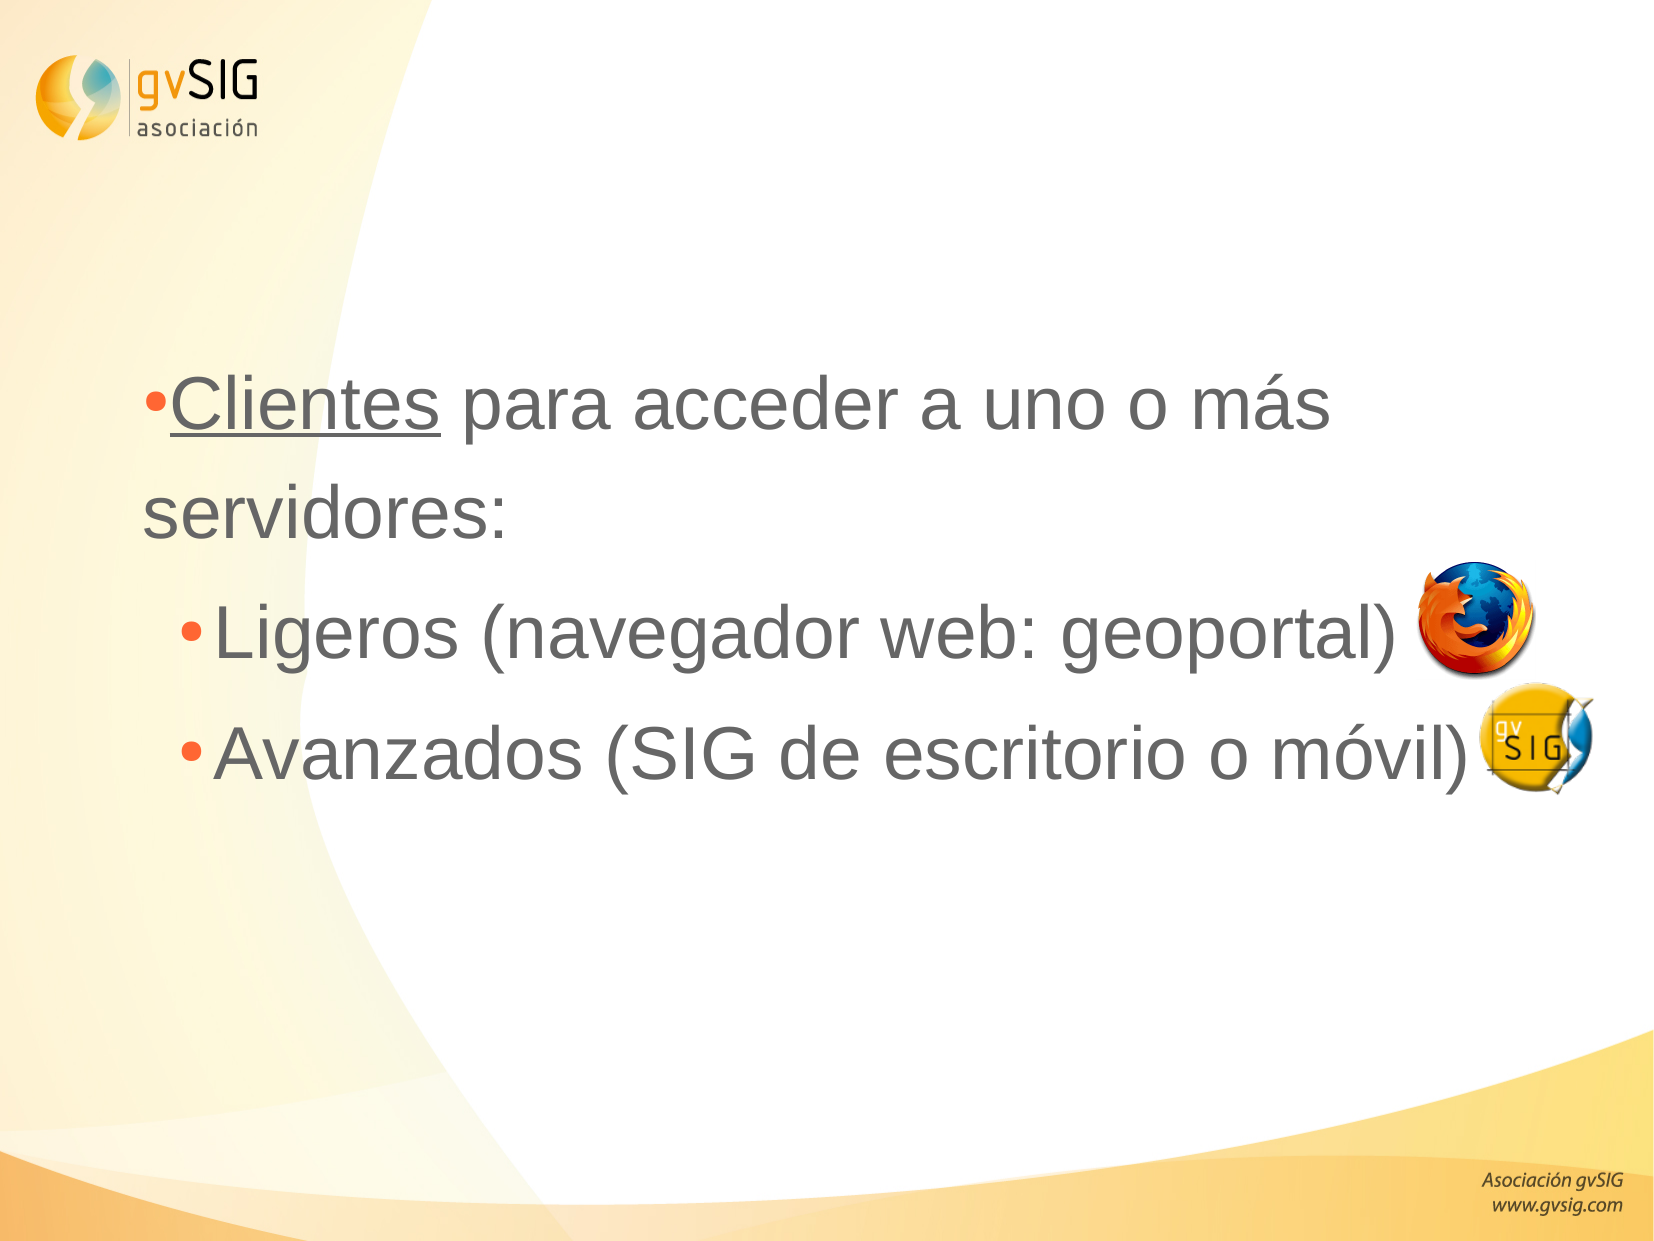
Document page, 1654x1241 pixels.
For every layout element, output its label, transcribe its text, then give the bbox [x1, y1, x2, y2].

text_box Clientes para acceder a uno o más servidores: Ligeros (navegador web: geoportal) Avanzados (SIG de escritorio o móvil) [128, 264, 1569, 1073]
picture [0, 0, 1654, 1241]
